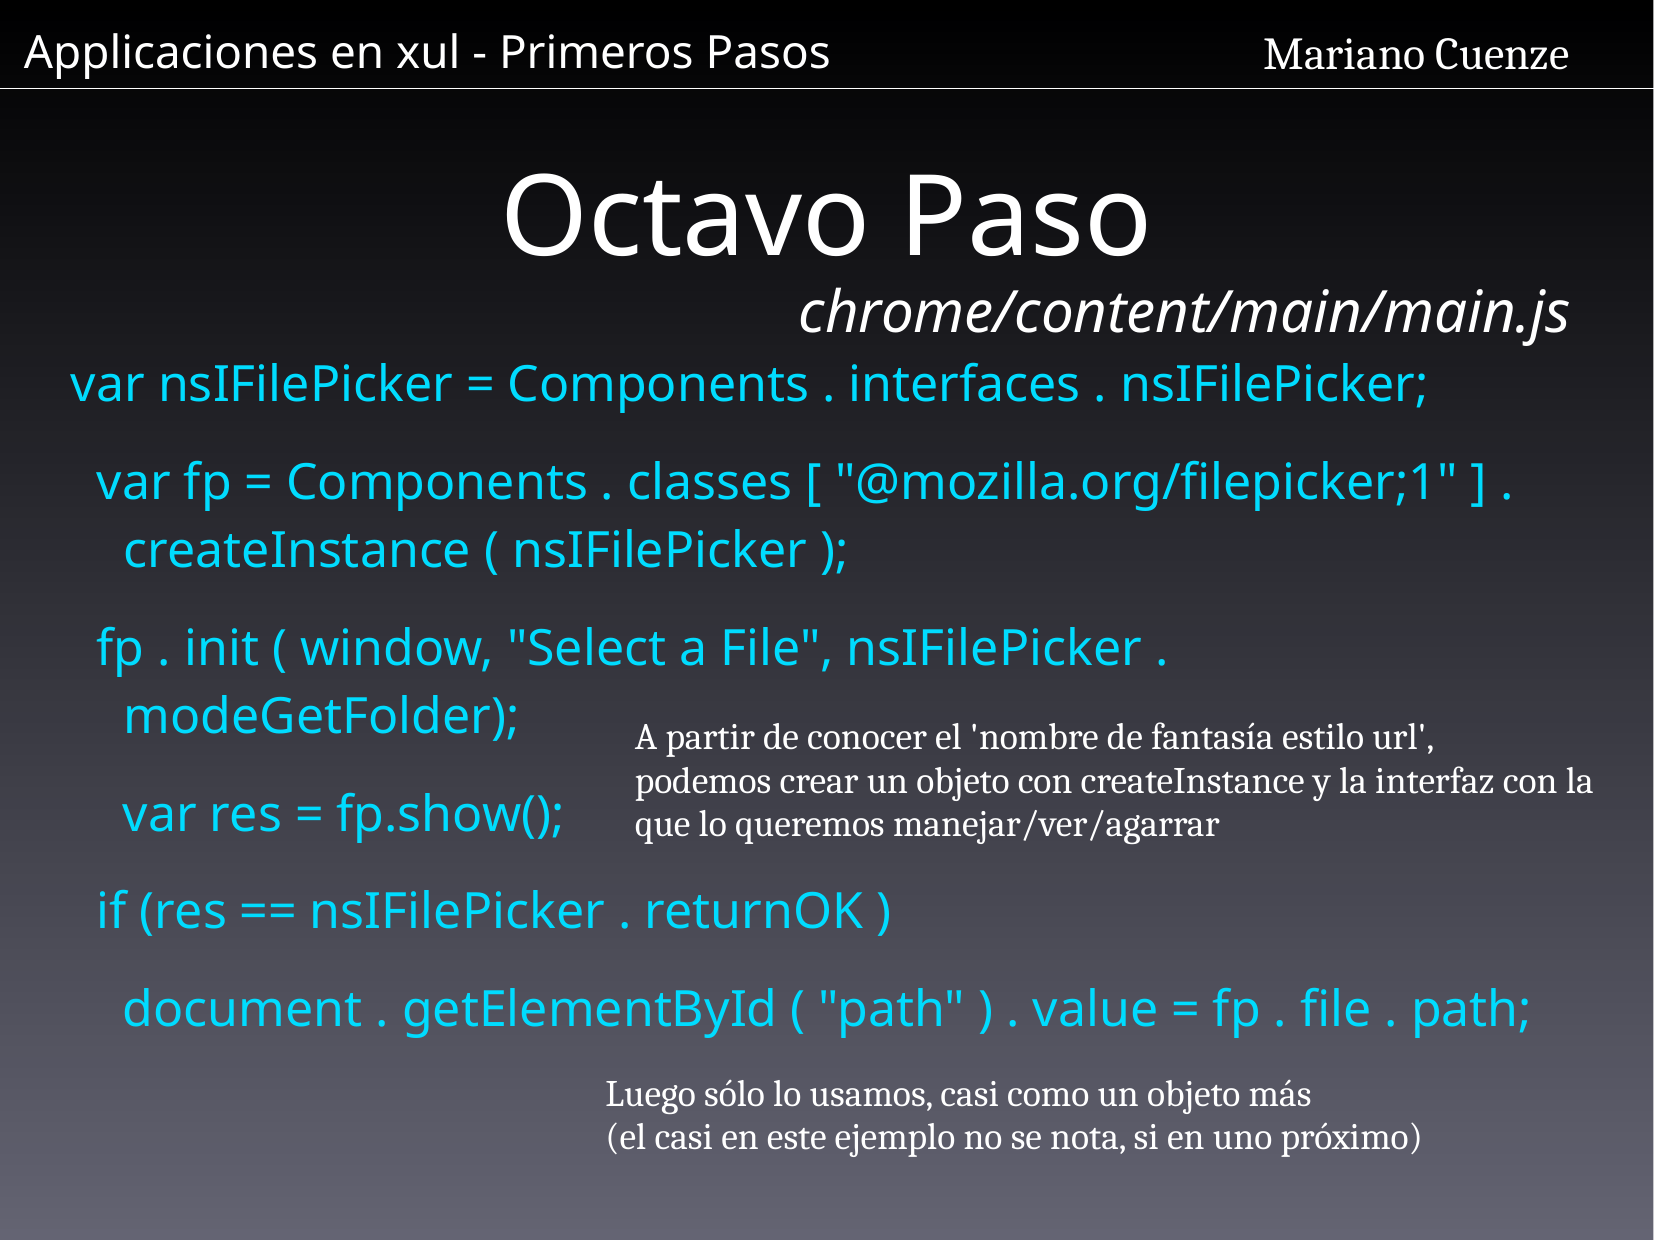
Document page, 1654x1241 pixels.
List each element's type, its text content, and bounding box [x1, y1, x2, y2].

text_box Mariano Cuenze [1249, 20, 1648, 88]
text_box Luego sólo lo usamos, casi como un objeto más (el casi en este ejemplo no se nota, si en uno próximo) [590, 1065, 1625, 1211]
title Octavo Paso [82, 108, 1571, 265]
text_box Applicaciones en xul - Primeros Pasos [9, 11, 899, 80]
list var nsIFilePicker = Components . interfaces . nsIFilePicker; var fp = Components . classes [ "@mozilla.org/filepicker;1" ] . createInstance ( nsIFilePicker ); fp . init ( window, "Select a File", nsIFilePicker . modeGetFolder); var res = fp.show(); if (res == nsIFilePicker . returnOK ) document . getElementById ( "path" ) . value = fp . file . path; [53, 347, 1565, 1152]
title chrome/content/main/main.js [82, 265, 1571, 355]
text_box A partir de conocer el 'nombre de fantasía estilo url', podemos crear un objeto con createInstance y la interfaz con la que lo queremos manejar/ver/agarrar [620, 708, 1654, 855]
